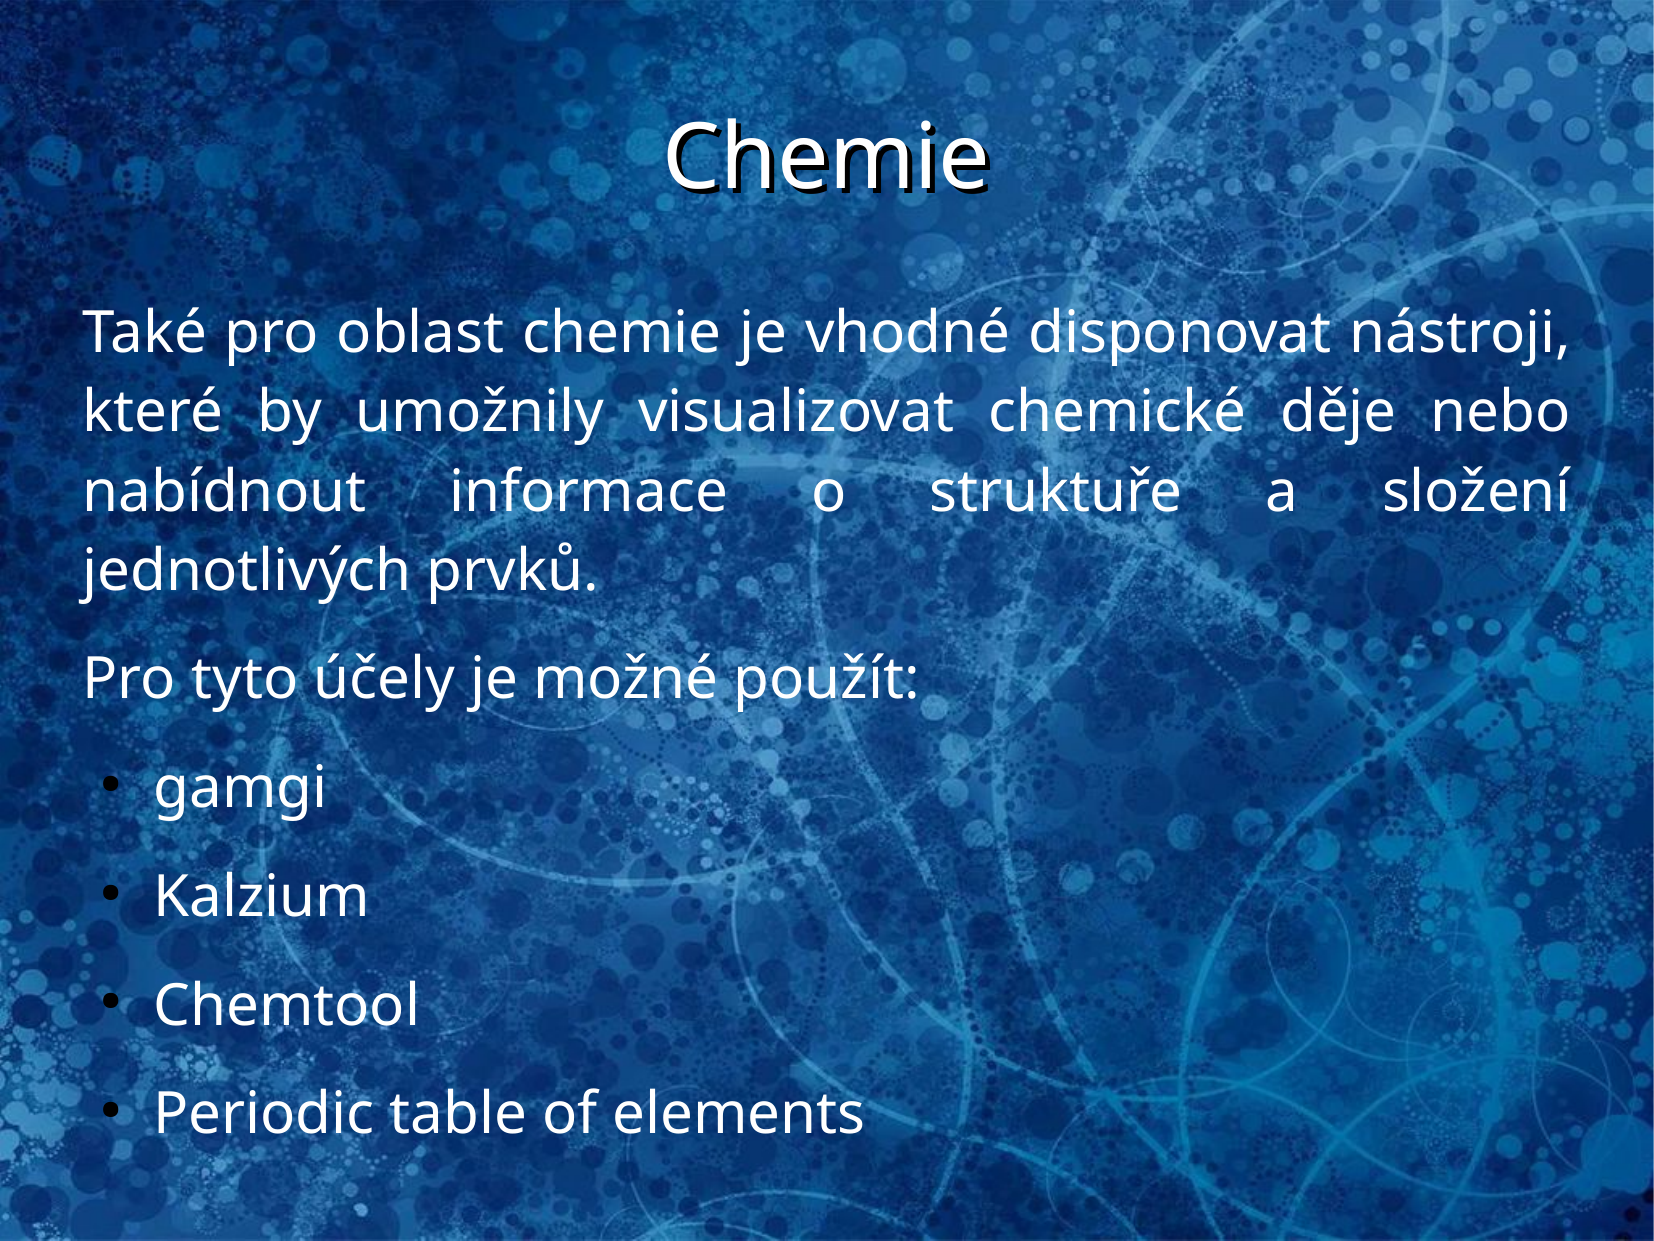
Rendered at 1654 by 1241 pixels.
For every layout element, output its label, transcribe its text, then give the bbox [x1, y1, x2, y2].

picture [0, 0, 1654, 1241]
title Chemie [82, 49, 1571, 257]
list Také pro oblast chemie je vhodné disponovat nástroji, které by umožnily visualizovat chemické děje nebo nabídnout informace o struktuře a složení jednotlivých prvků. Pro tyto účely je možné použít: gamgi Kalzium Chemtool Periodic table of elements [82, 290, 1571, 1094]
